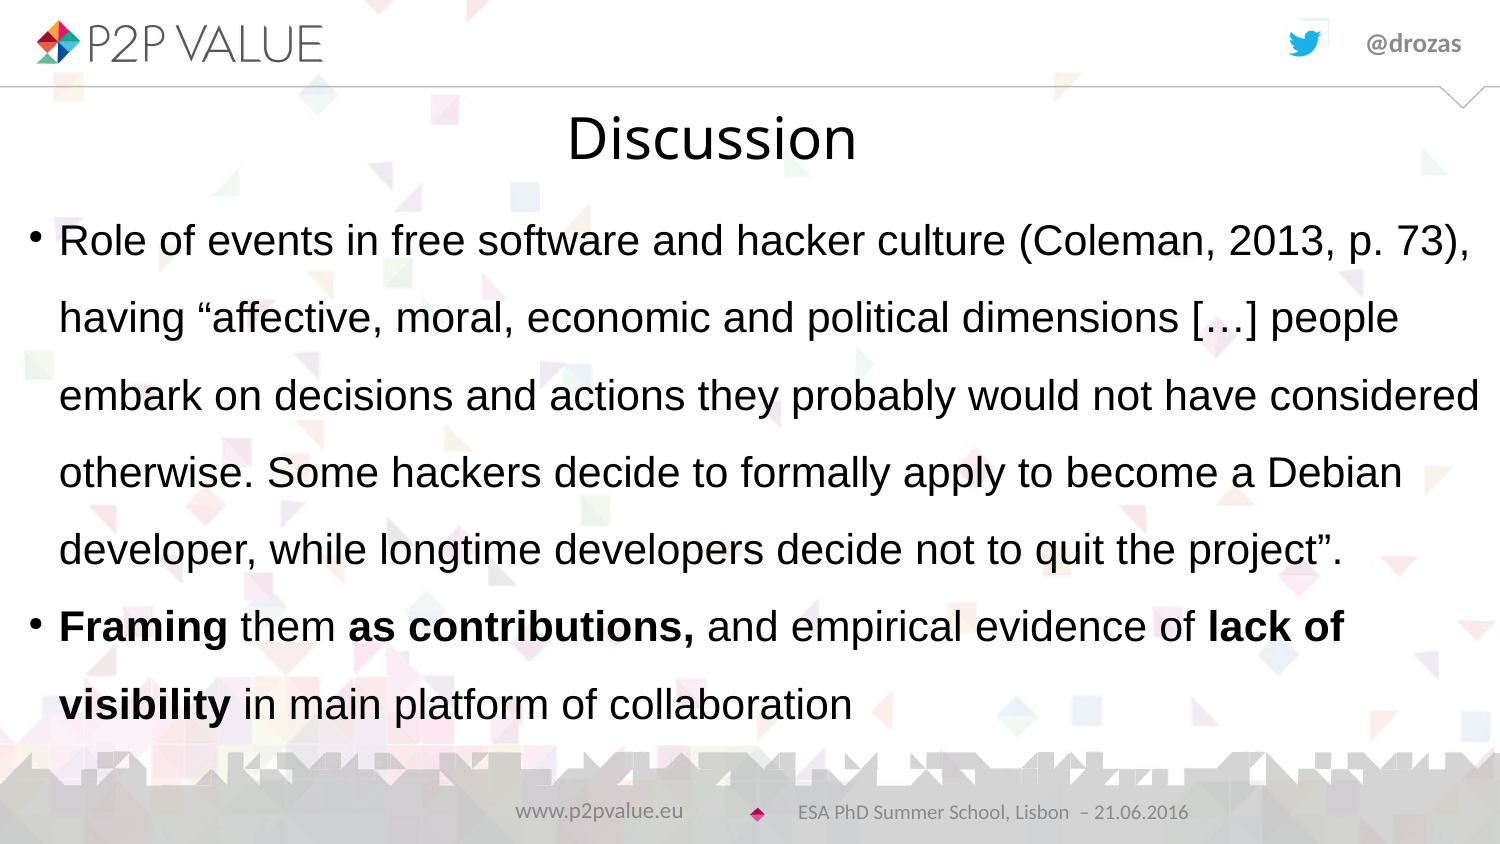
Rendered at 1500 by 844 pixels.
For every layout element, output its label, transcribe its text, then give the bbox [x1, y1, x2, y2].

picture [0, 0, 1500, 844]
text_box @drozas [1305, 11, 1481, 72]
text_box ESA PhD Summer School, Lisbon – 21.06.2016 [784, 788, 1477, 834]
title Discussion [60, 92, 1366, 180]
text_box www.p2pvalue.eu [509, 789, 728, 829]
subtitle Role of events in free software and hacker culture (Coleman, 2013, p. 73), having “affective, moral, economic and political dimensions […] people embark on decisions and actions they probably would not have considered otherwise. Some hackers decide to formally apply to become a Debian developer, while longtime developers decide not to quit the project”. Framing them as contributions, and empirical evidence of lack of visibility in main platform of collaboration [15, 180, 1496, 751]
